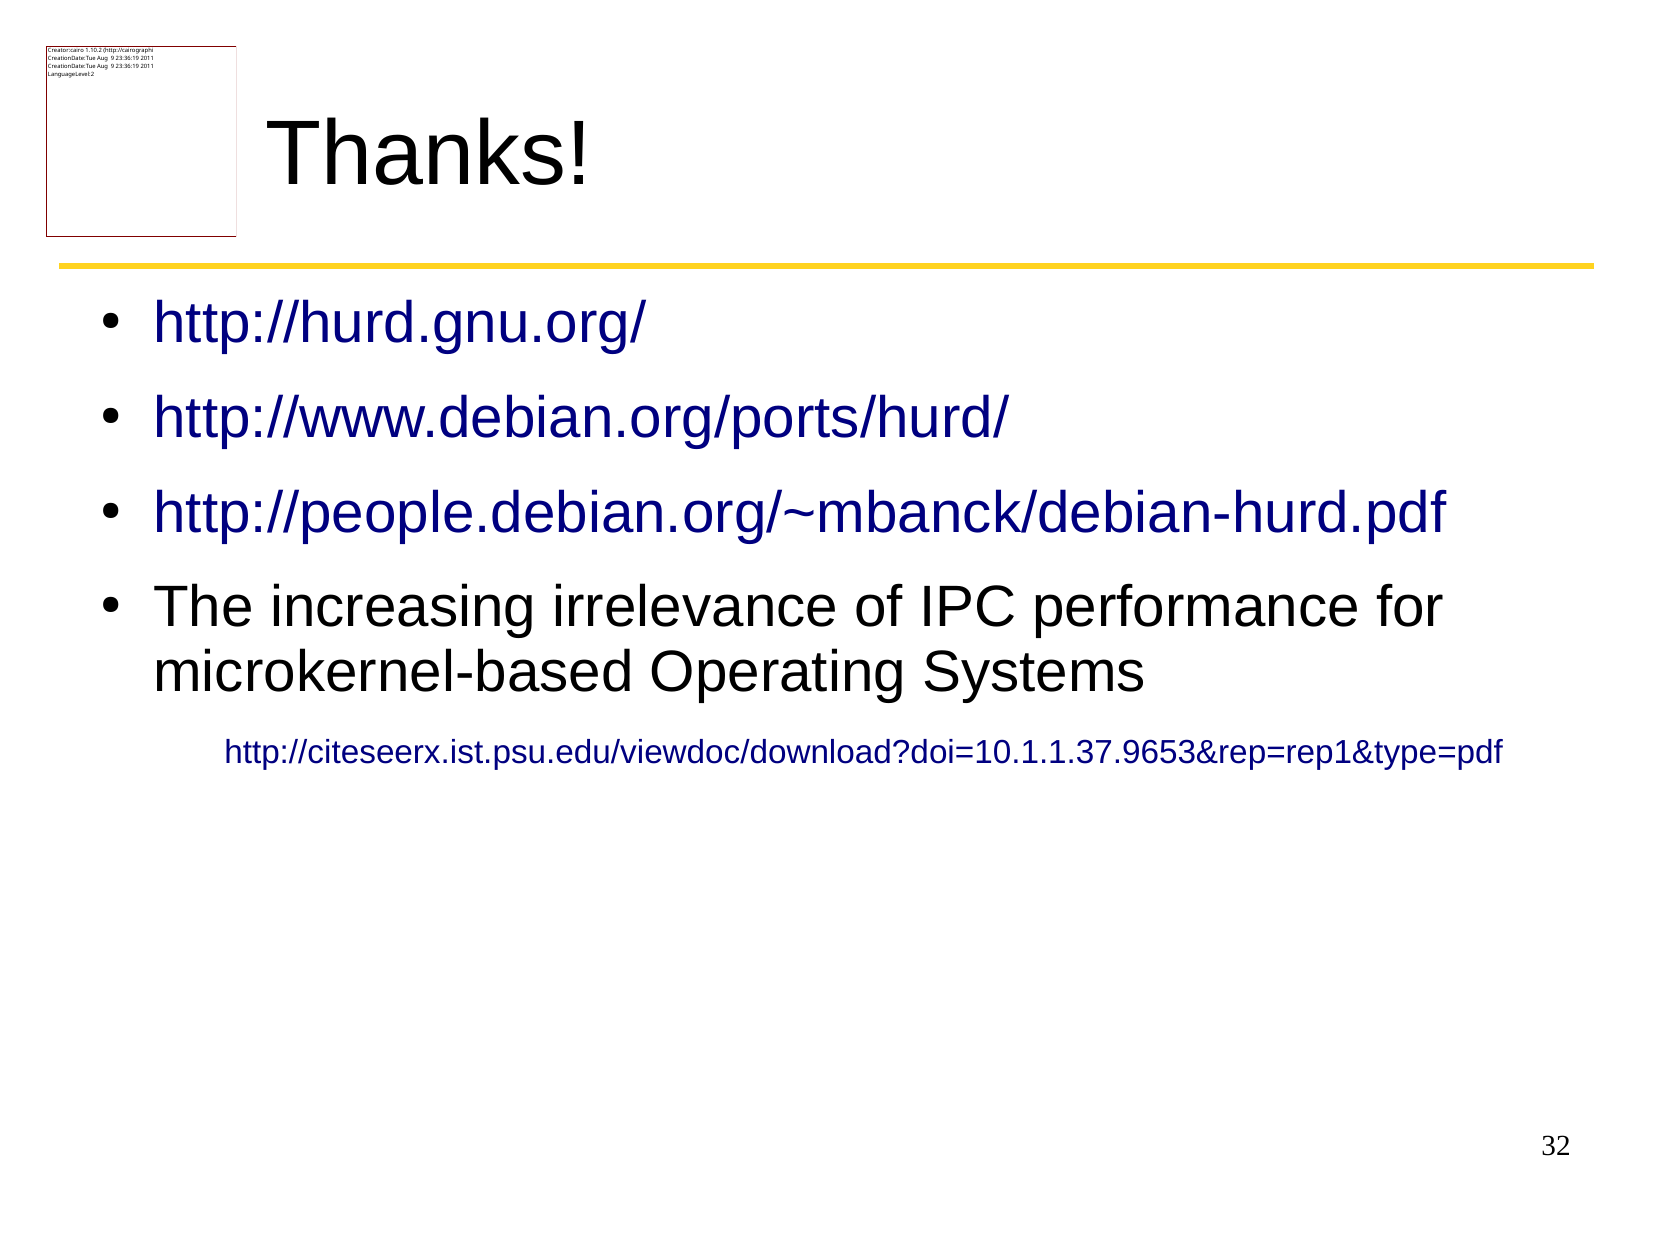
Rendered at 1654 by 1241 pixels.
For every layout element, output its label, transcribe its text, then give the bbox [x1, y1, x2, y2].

list http://hurd.gnu.org/ http://www.debian.org/ports/hurd/ http://people.debian.org/~mbanck/debian-hurd.pdf The increasing irrelevance of IPC performance for microkernel-based Operating Systems http://citeseerx.ist.psu.edu/viewdoc/download?doi=10.1.1.37.9653&rep=rep1&type=pdf [82, 290, 1571, 1109]
title Thanks! [265, 49, 1571, 257]
